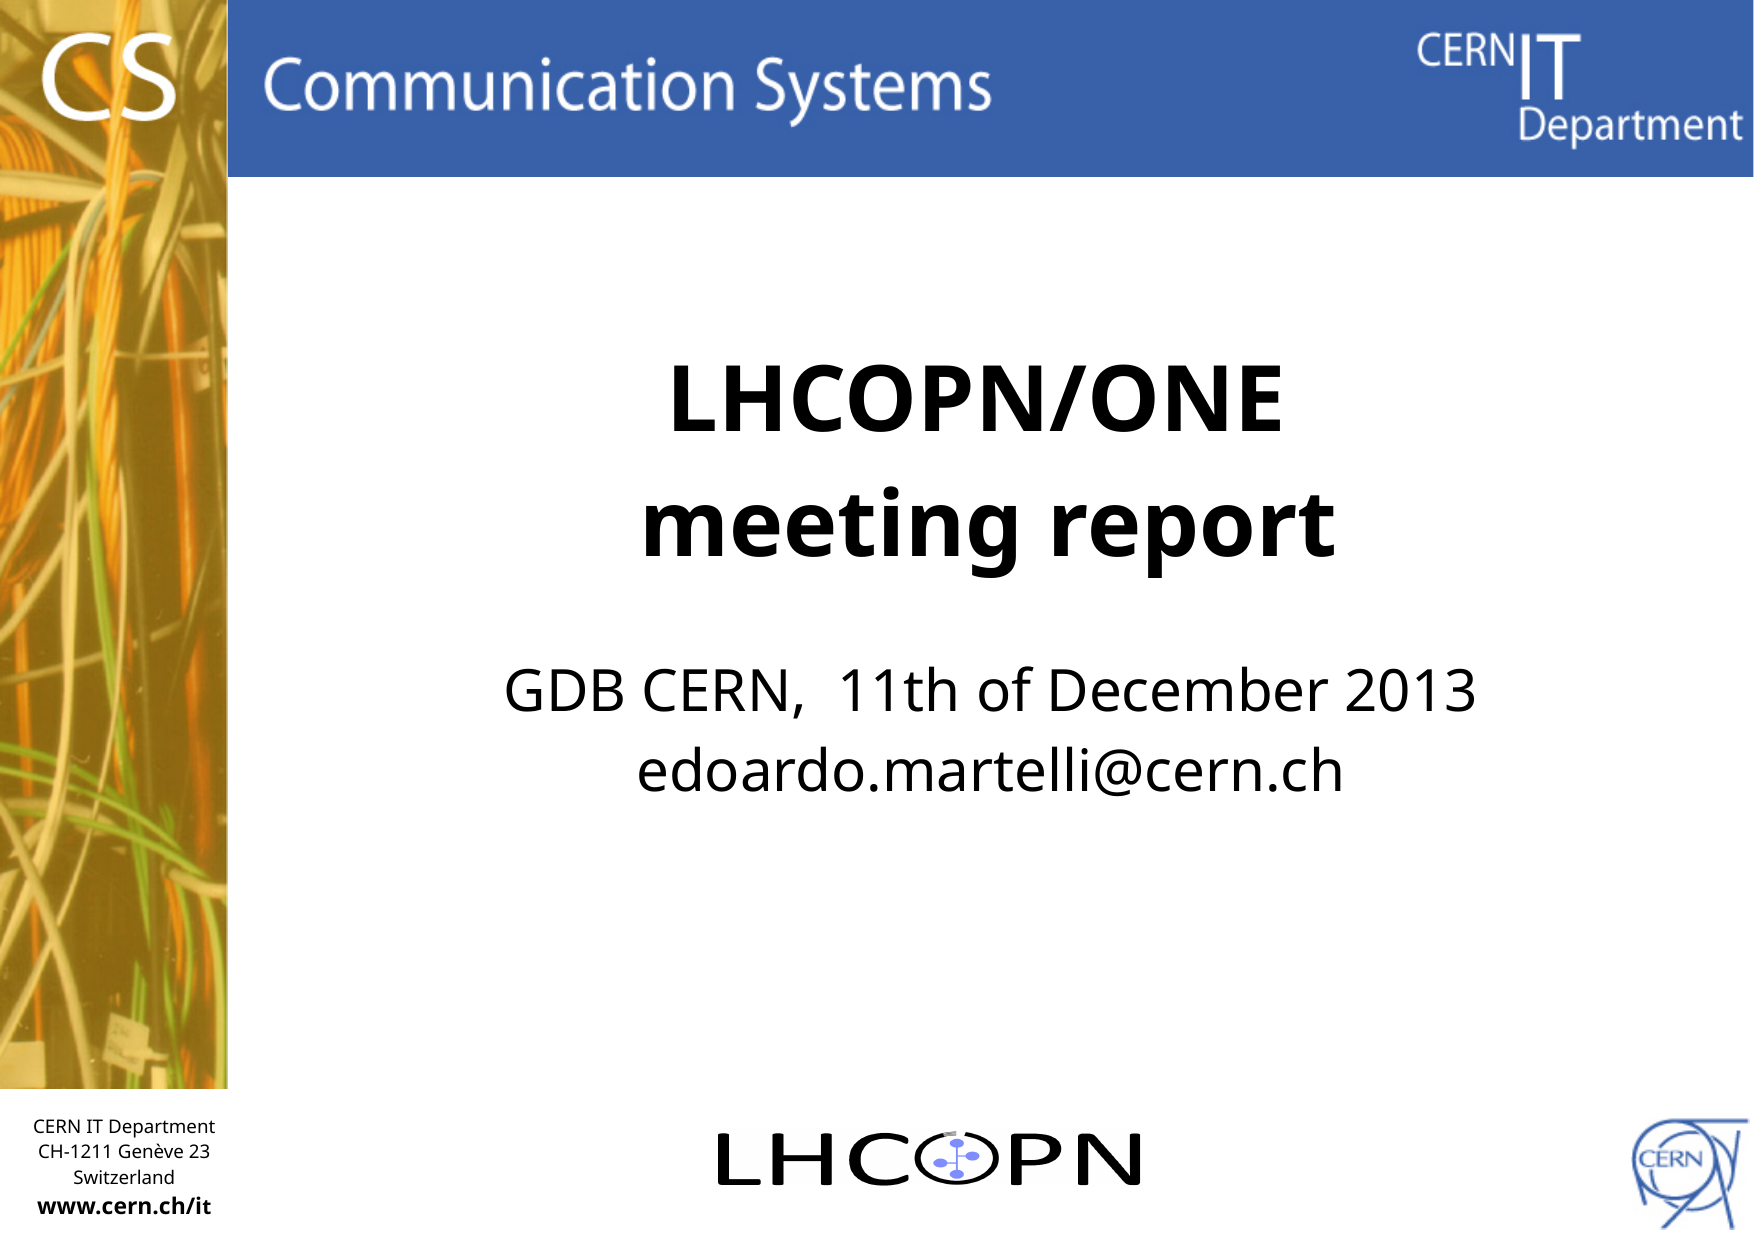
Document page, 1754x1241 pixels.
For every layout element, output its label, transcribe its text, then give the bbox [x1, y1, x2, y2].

picture [713, 1128, 1149, 1189]
title LHCOPN/ONE meeting report [326, 324, 1652, 593]
text_box CERN IT Department CH-1211 Genève 23 Switzerland www.cern.ch/it [0, 1105, 249, 1229]
text_box GDB CERN, 11th of December 2013 edoardo.martelli@cern.ch [345, 642, 1637, 975]
picture [0, 0, 1754, 1089]
picture [1631, 1117, 1750, 1230]
